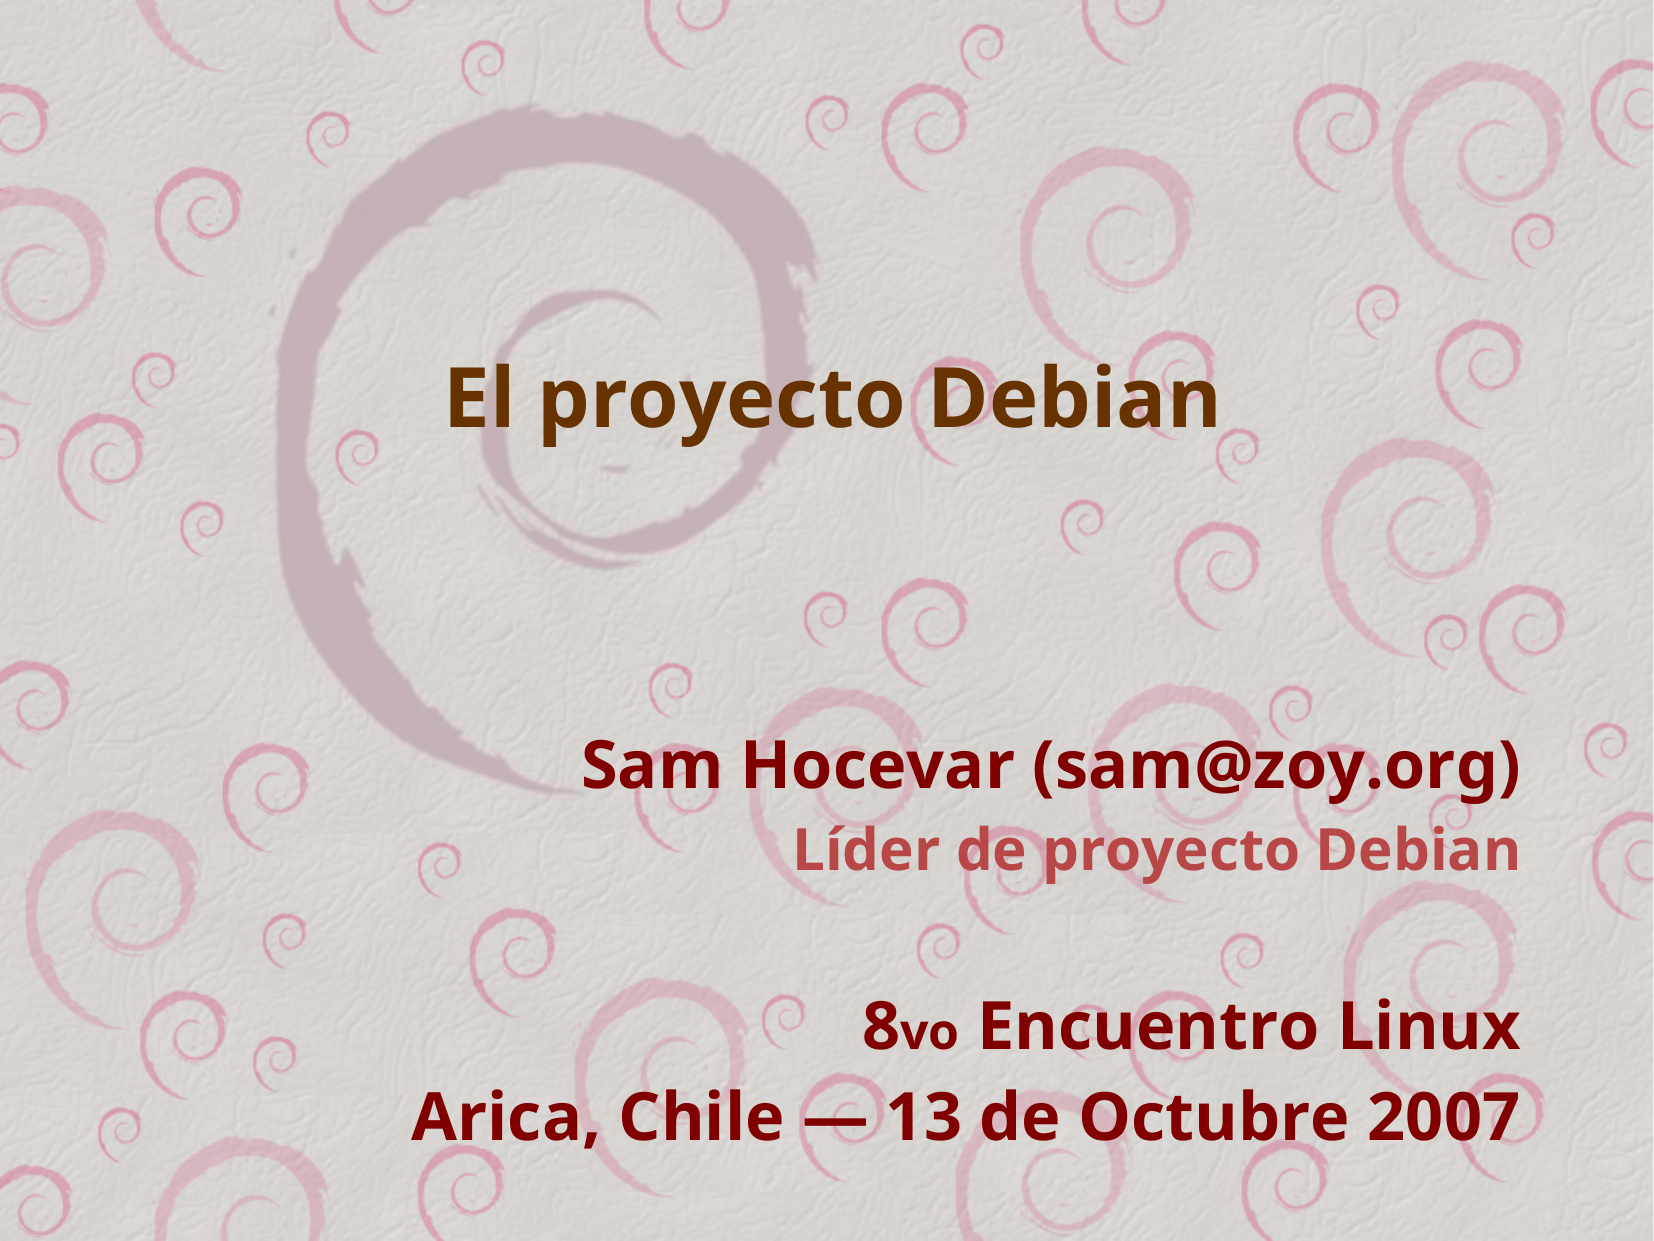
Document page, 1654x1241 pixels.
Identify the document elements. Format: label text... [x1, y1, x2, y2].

title El proyecto Debian [127, 291, 1540, 500]
subtitle Sam Hocevar (sam@zoy.org) Líder de proyecto Debian 8vo Encuentro Linux Arica, Chile — 13 de Octubre 2007 [55, 724, 1522, 1152]
picture [0, 0, 1654, 1241]
